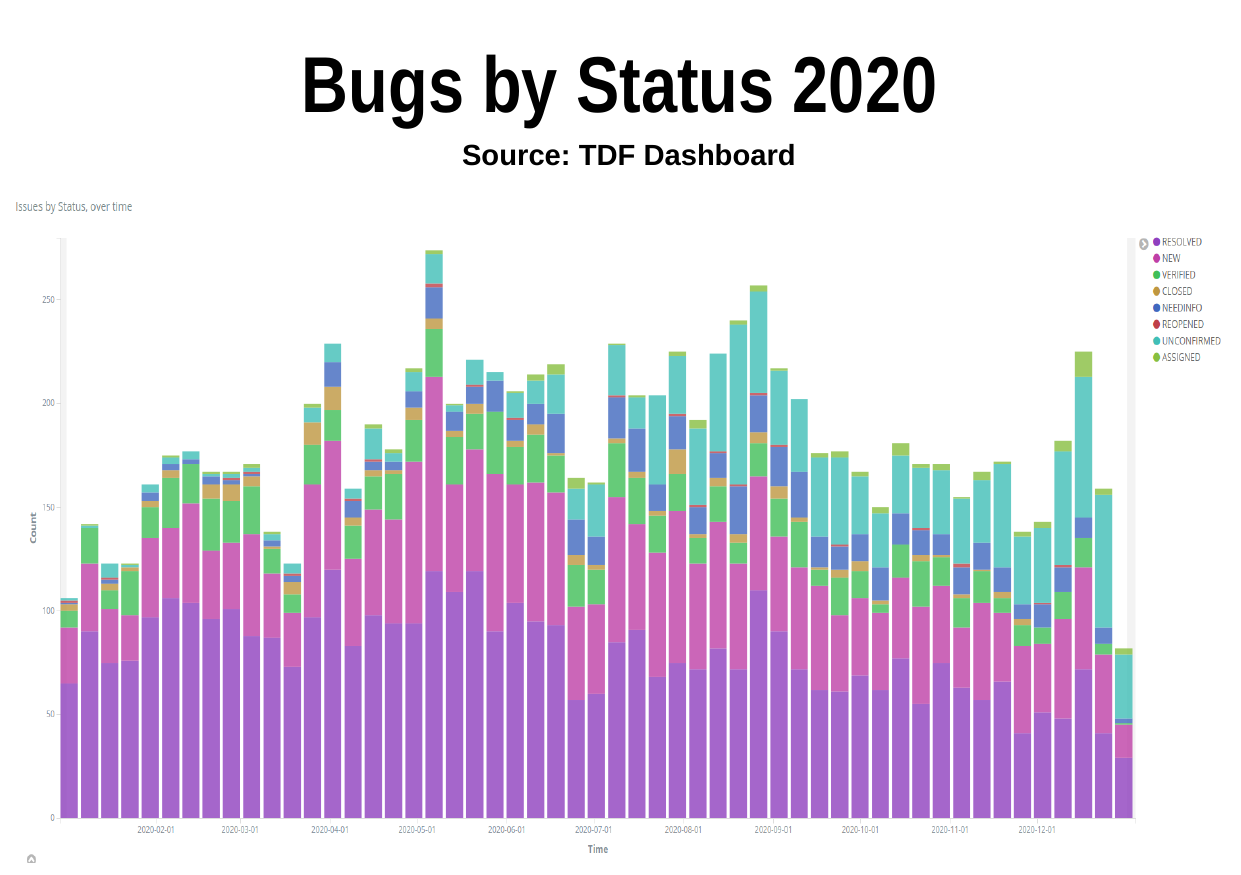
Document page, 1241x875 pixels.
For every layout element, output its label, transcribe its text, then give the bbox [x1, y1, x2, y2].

title Bugs by Status 2020 [11, 12, 1229, 155]
picture [11, 192, 1229, 863]
text_box Source: TDF Dashboard [447, 131, 812, 185]
